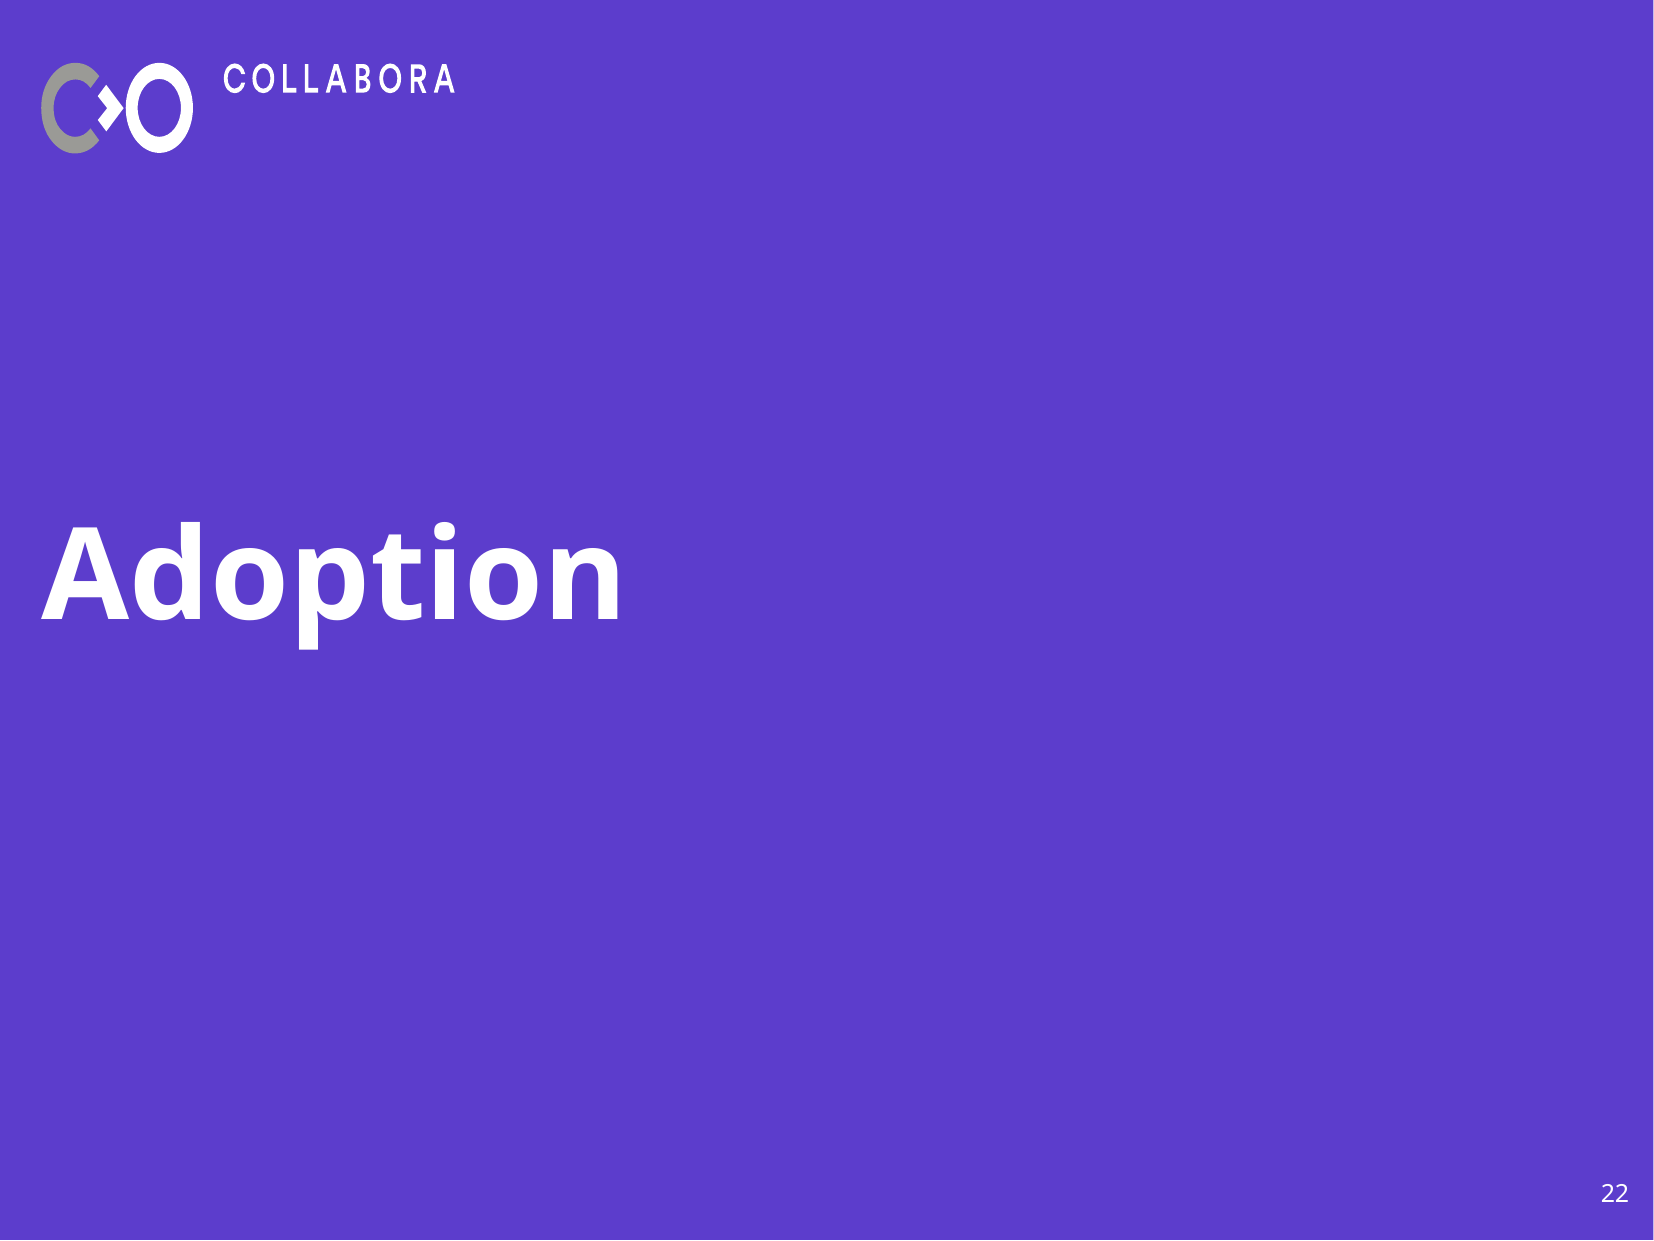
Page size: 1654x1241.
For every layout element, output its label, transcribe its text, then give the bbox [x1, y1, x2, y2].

title Adoption [41, 420, 1530, 720]
